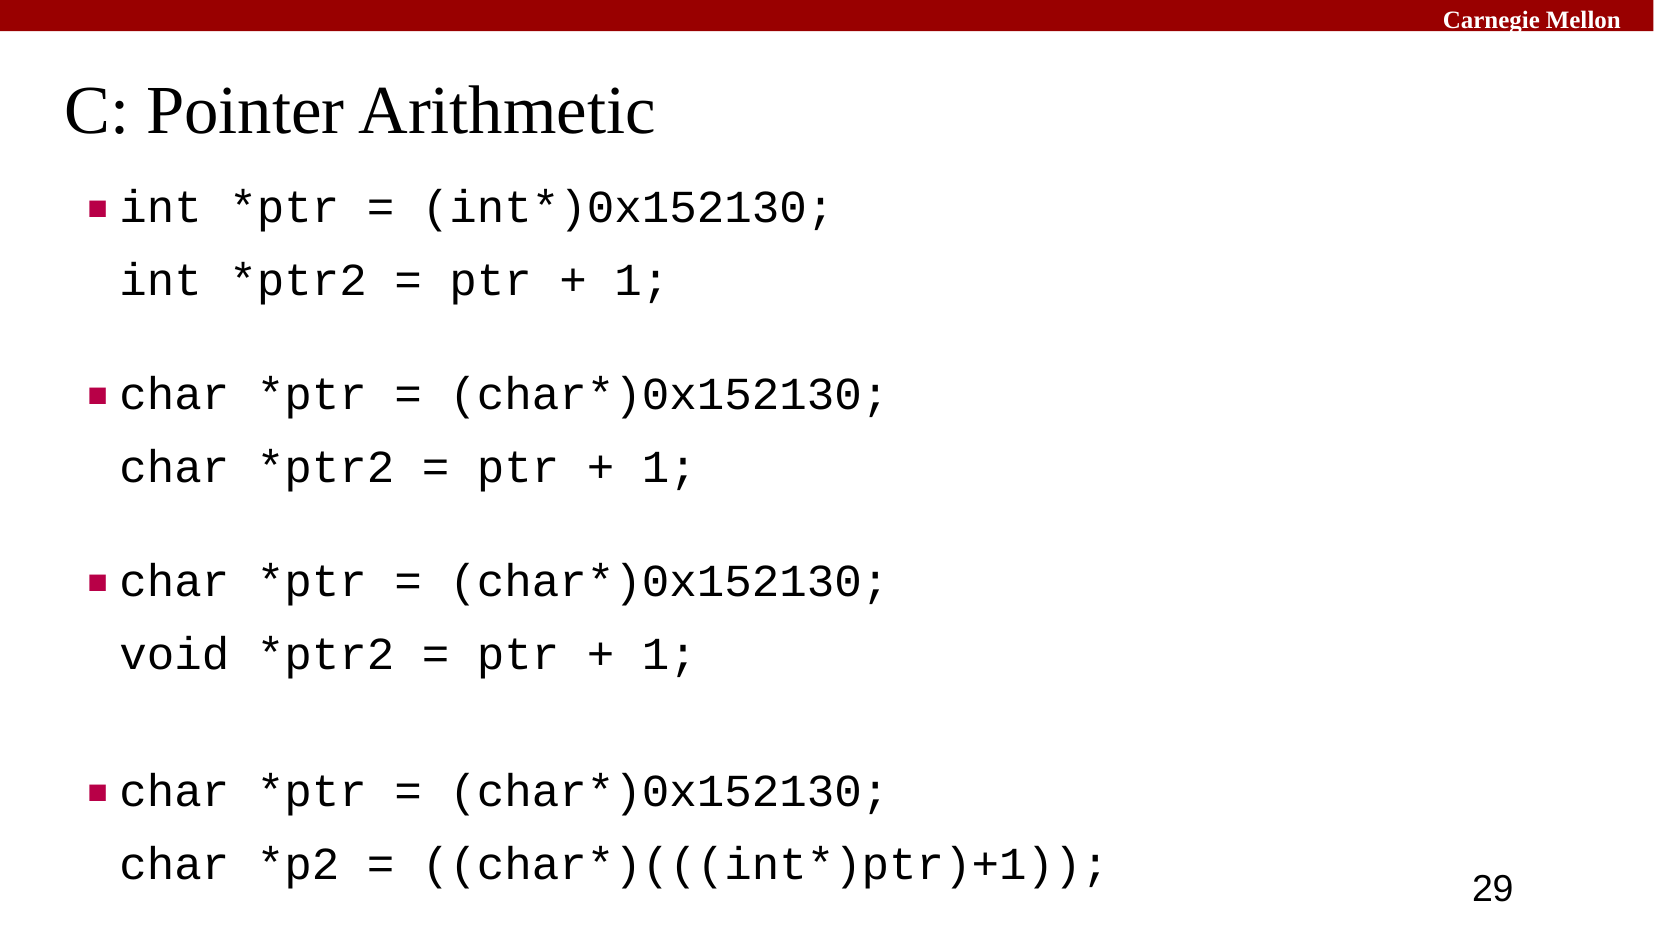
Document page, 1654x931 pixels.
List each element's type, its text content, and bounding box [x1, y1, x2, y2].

list int *ptr = (int*)0x152130; int *ptr2 = ptr + 1; char *ptr = (char*)0x152130; char *ptr2 = ptr + 1; char *ptr = (char*)0x152130; void *ptr2 = ptr + 1; char *ptr = (char*)0x152130; char *p2 = ((char*)(((int*)ptr)+1)); [71, 184, 1591, 931]
title C: Pointer Arithmetic [64, 58, 1576, 163]
